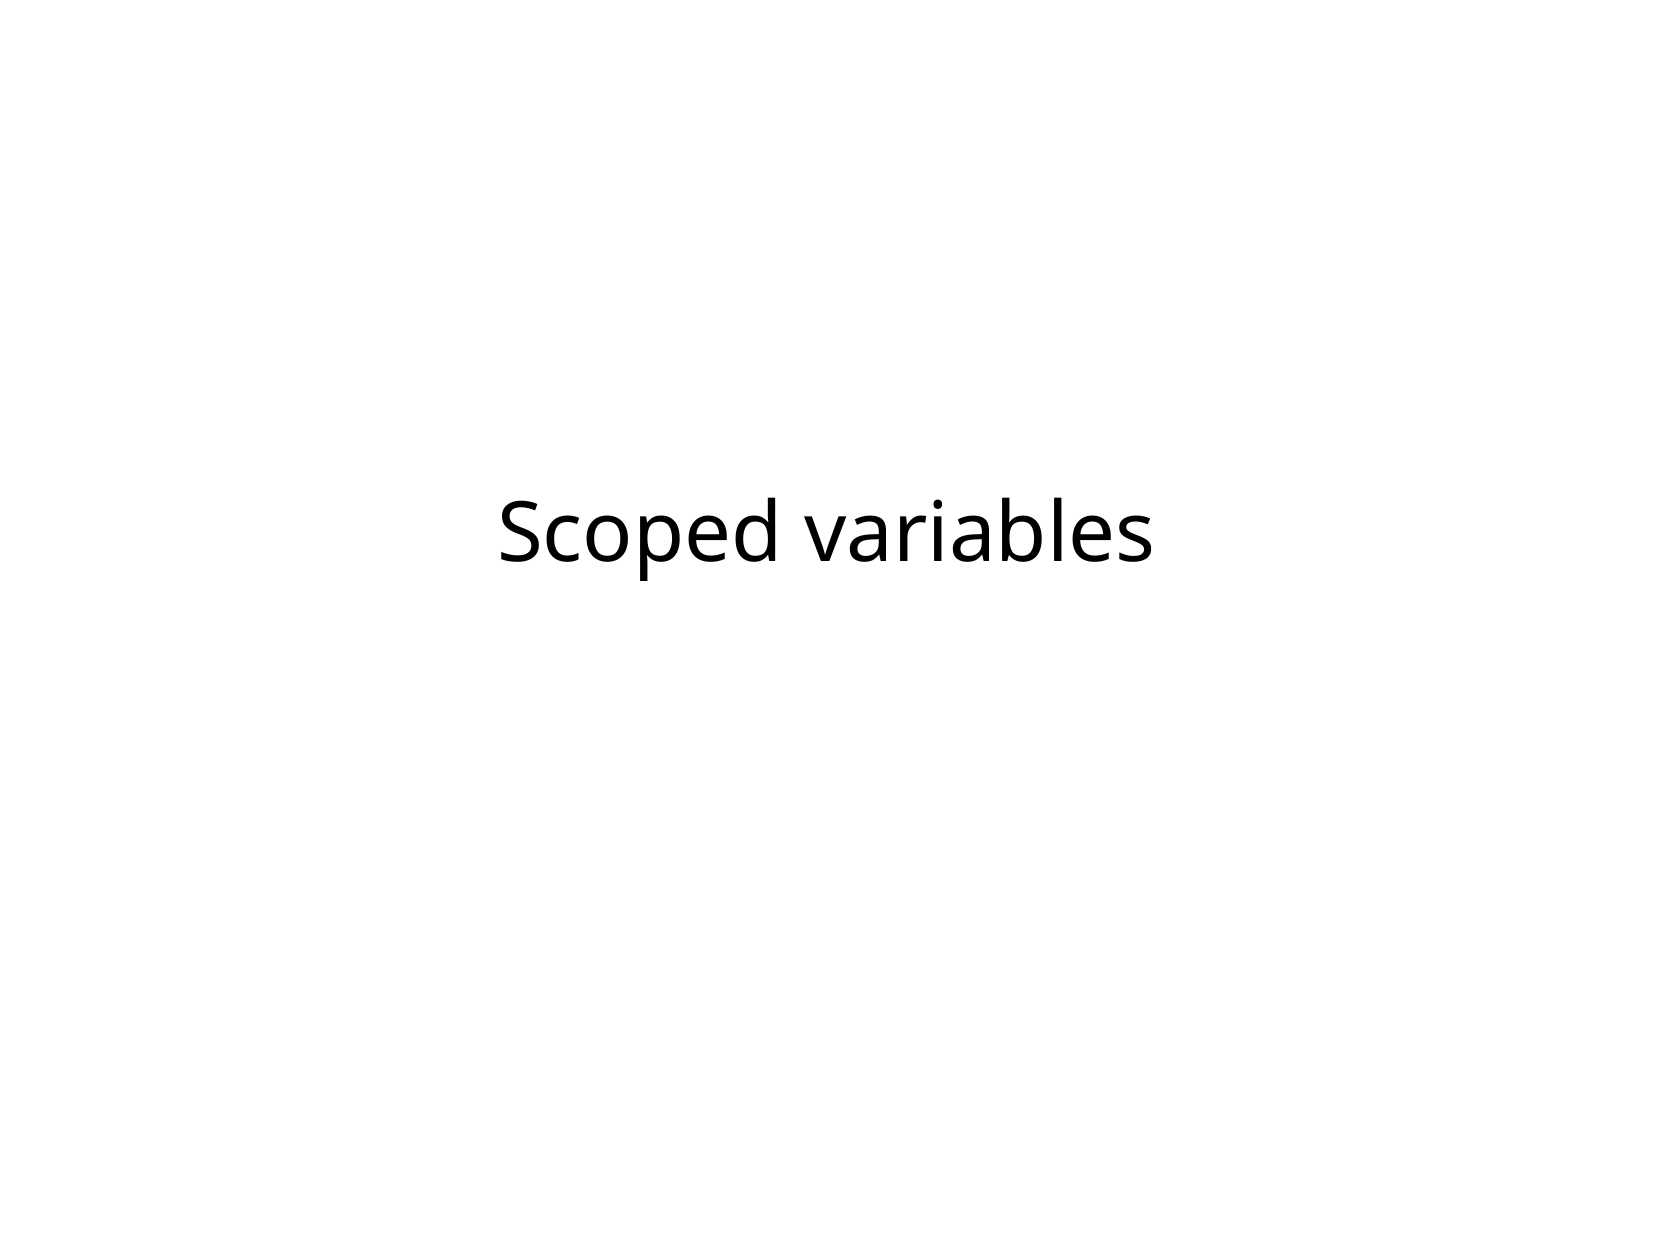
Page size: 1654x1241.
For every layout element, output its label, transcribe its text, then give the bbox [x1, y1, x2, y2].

subtitle Scoped variables [82, 49, 1571, 1010]
